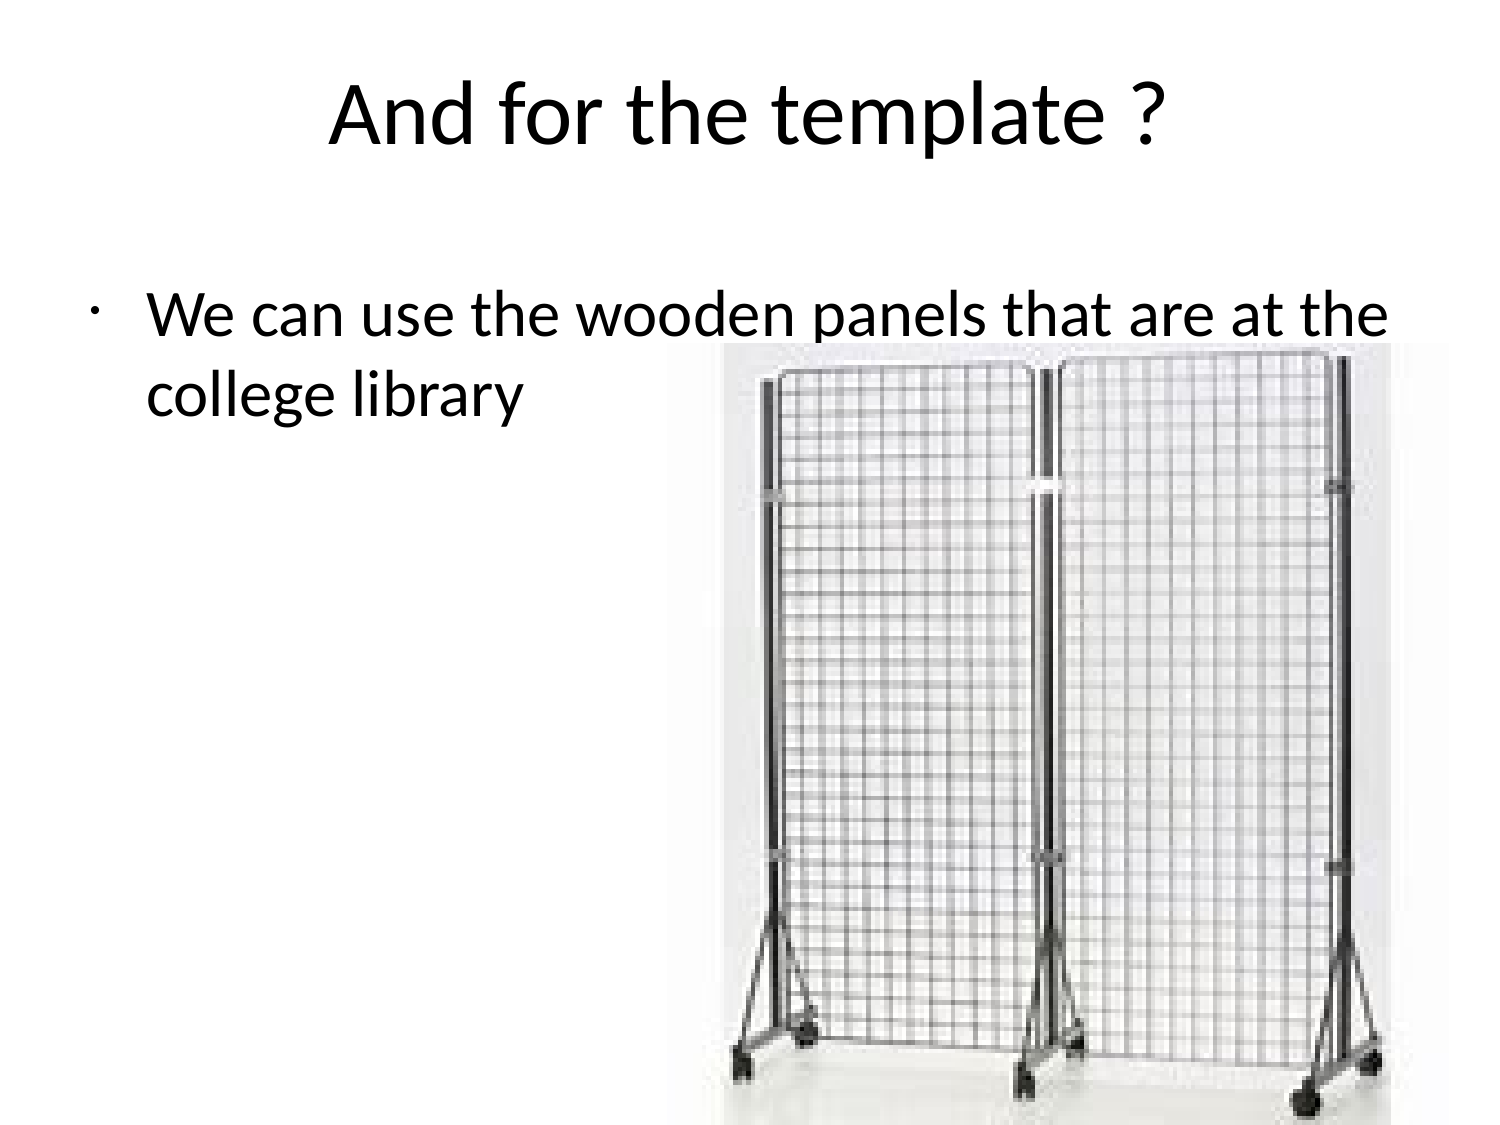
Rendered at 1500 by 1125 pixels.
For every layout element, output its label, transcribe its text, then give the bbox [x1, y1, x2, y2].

picture [667, 343, 1449, 1125]
title And for the template ? [75, 45, 1425, 233]
list We can use the wooden panels that are at the college library [75, 262, 1425, 1005]
